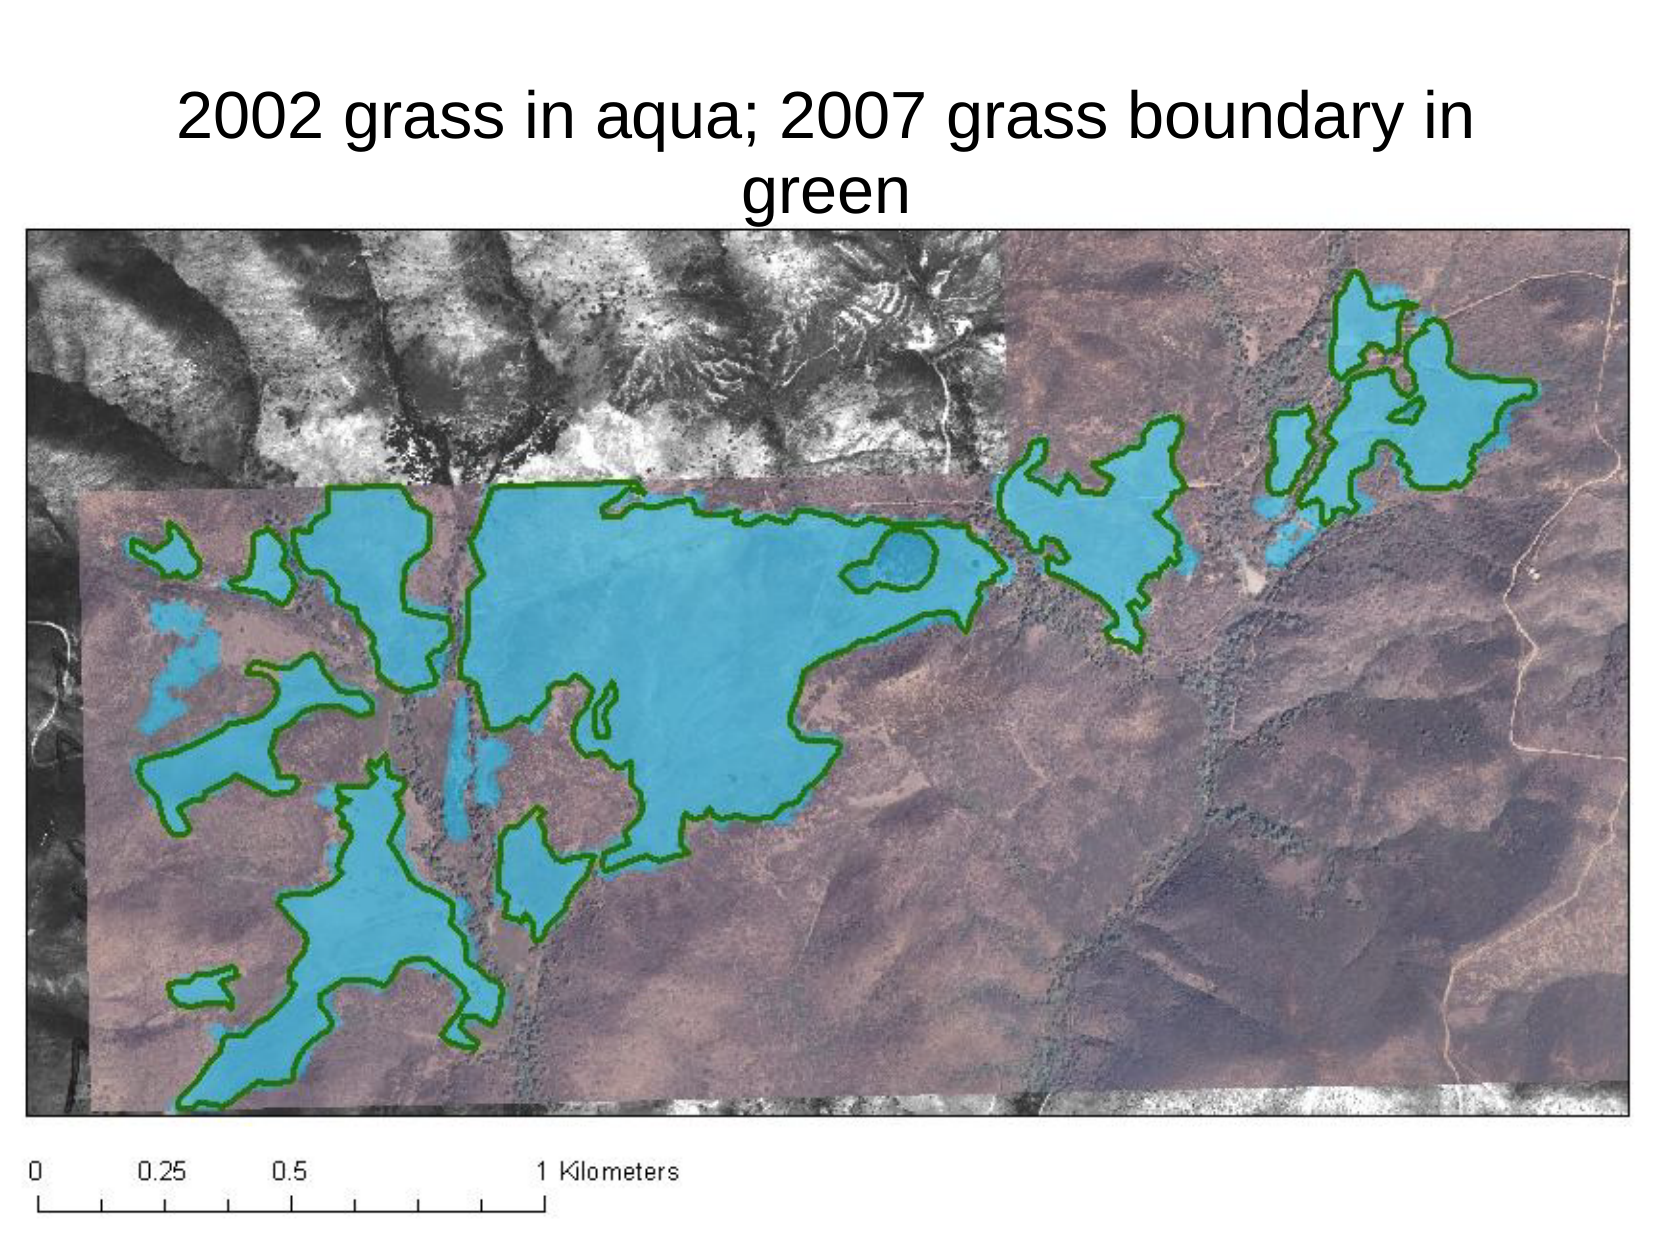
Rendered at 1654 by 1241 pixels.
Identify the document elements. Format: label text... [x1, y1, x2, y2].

title 2002 grass in aqua; 2007 grass boundary in green [82, 56, 1571, 250]
picture [7, 208, 1654, 1240]
